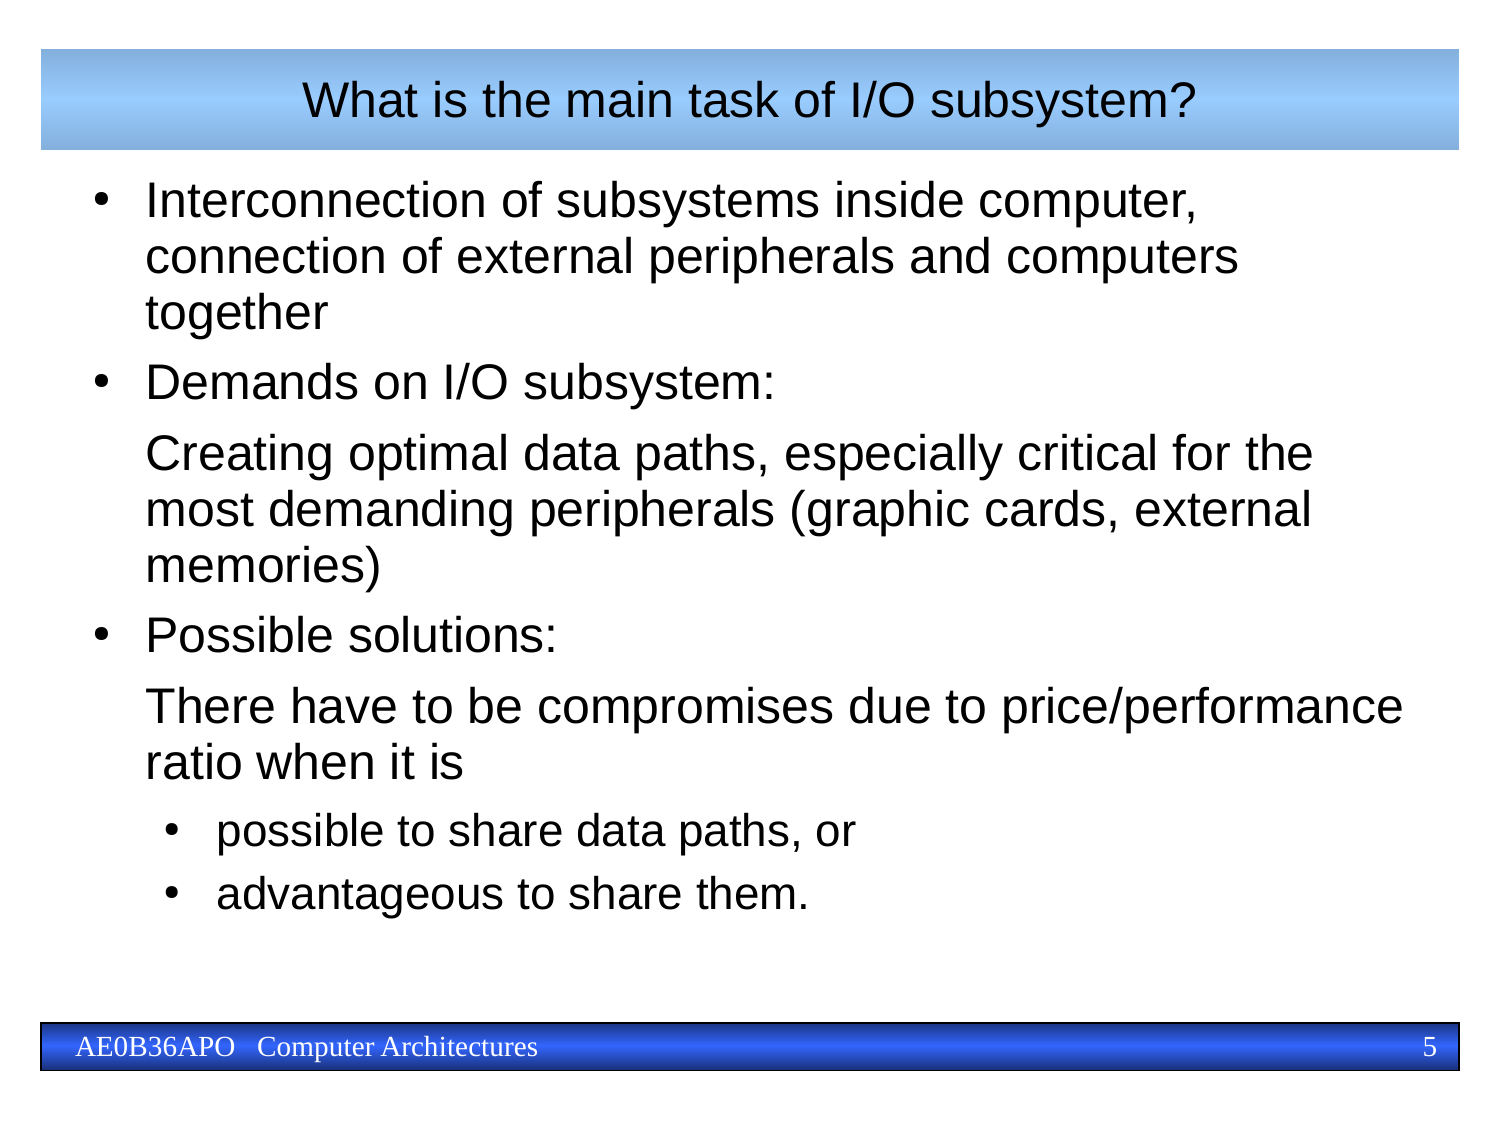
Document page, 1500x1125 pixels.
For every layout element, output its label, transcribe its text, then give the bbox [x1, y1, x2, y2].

list Interconnection of subsystems inside computer, connection of external peripherals and computers together Demands on I/O subsystem: Creating optimal data paths, especially critical for the most demanding peripherals (graphic cards, external memories) Possible solutions: There have to be compromises due to price/performance ratio when it is possible to share data paths, or advantageous to share them. [75, 172, 1426, 1000]
title What is the main task of I/O subsystem? [41, 49, 1459, 150]
